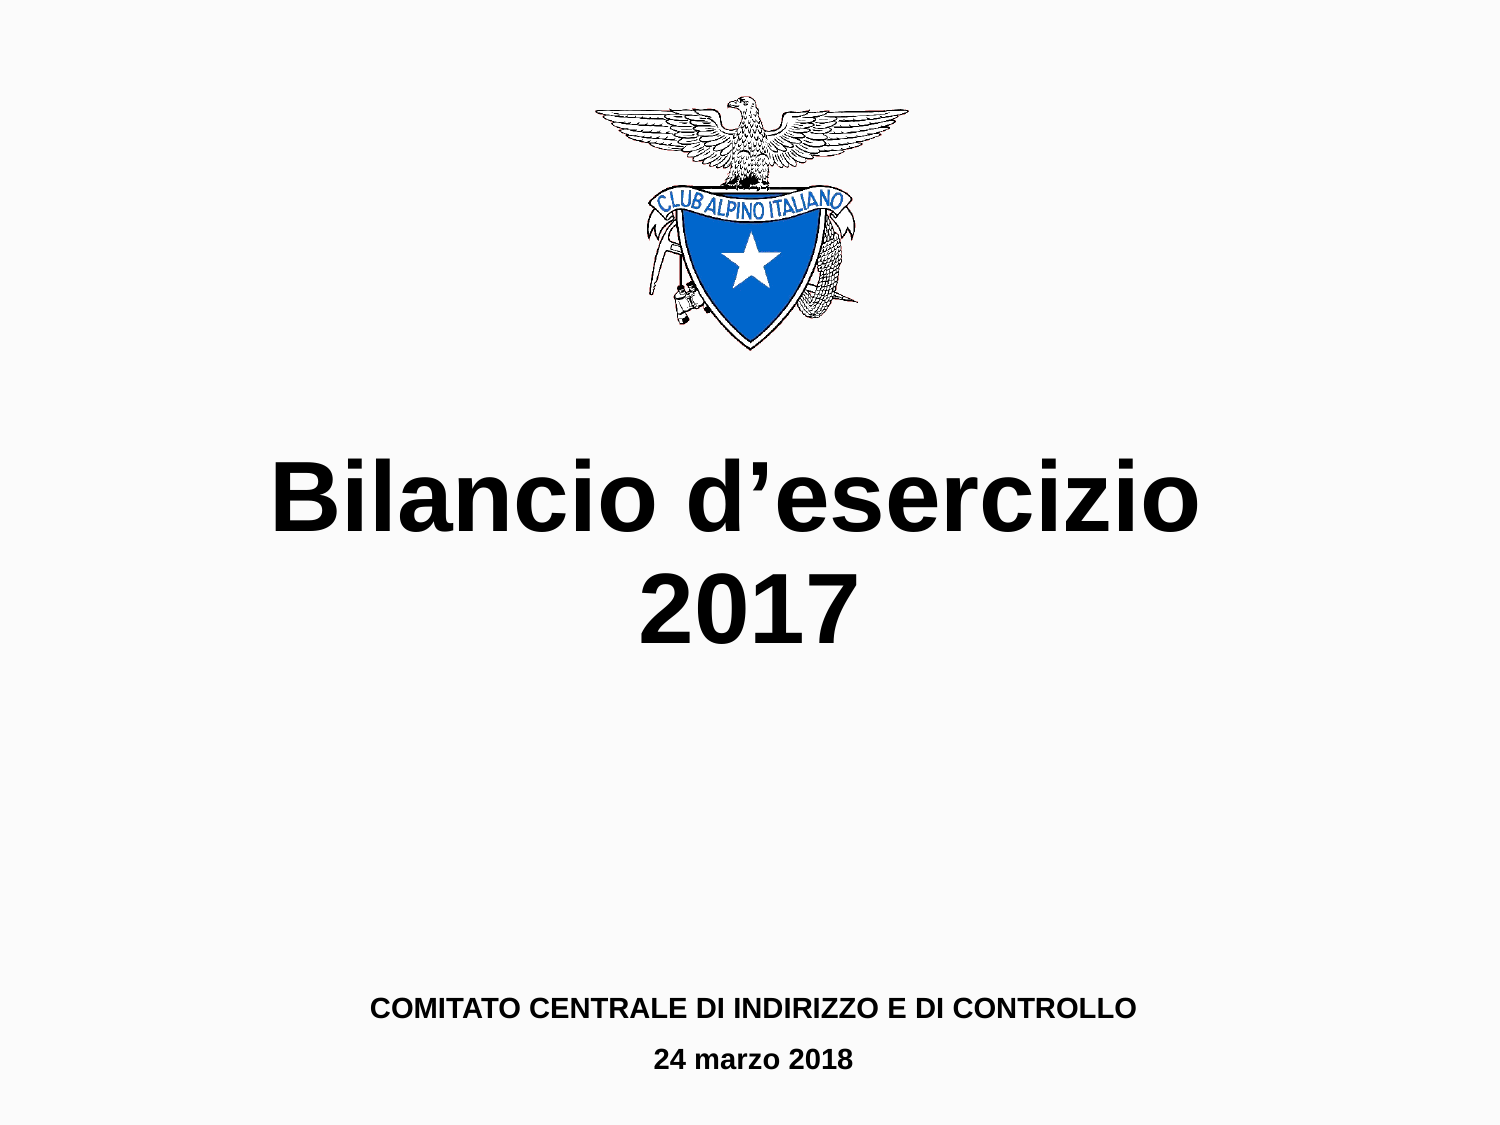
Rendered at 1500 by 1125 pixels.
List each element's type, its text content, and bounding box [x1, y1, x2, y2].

picture [582, 81, 925, 380]
text_box Bilancio d’esercizio 2017 [129, 433, 1370, 692]
text_box COMITATO CENTRALE DI INDIRIZZO E DI CONTROLLO 24 marzo 2018 [269, 984, 1238, 1090]
